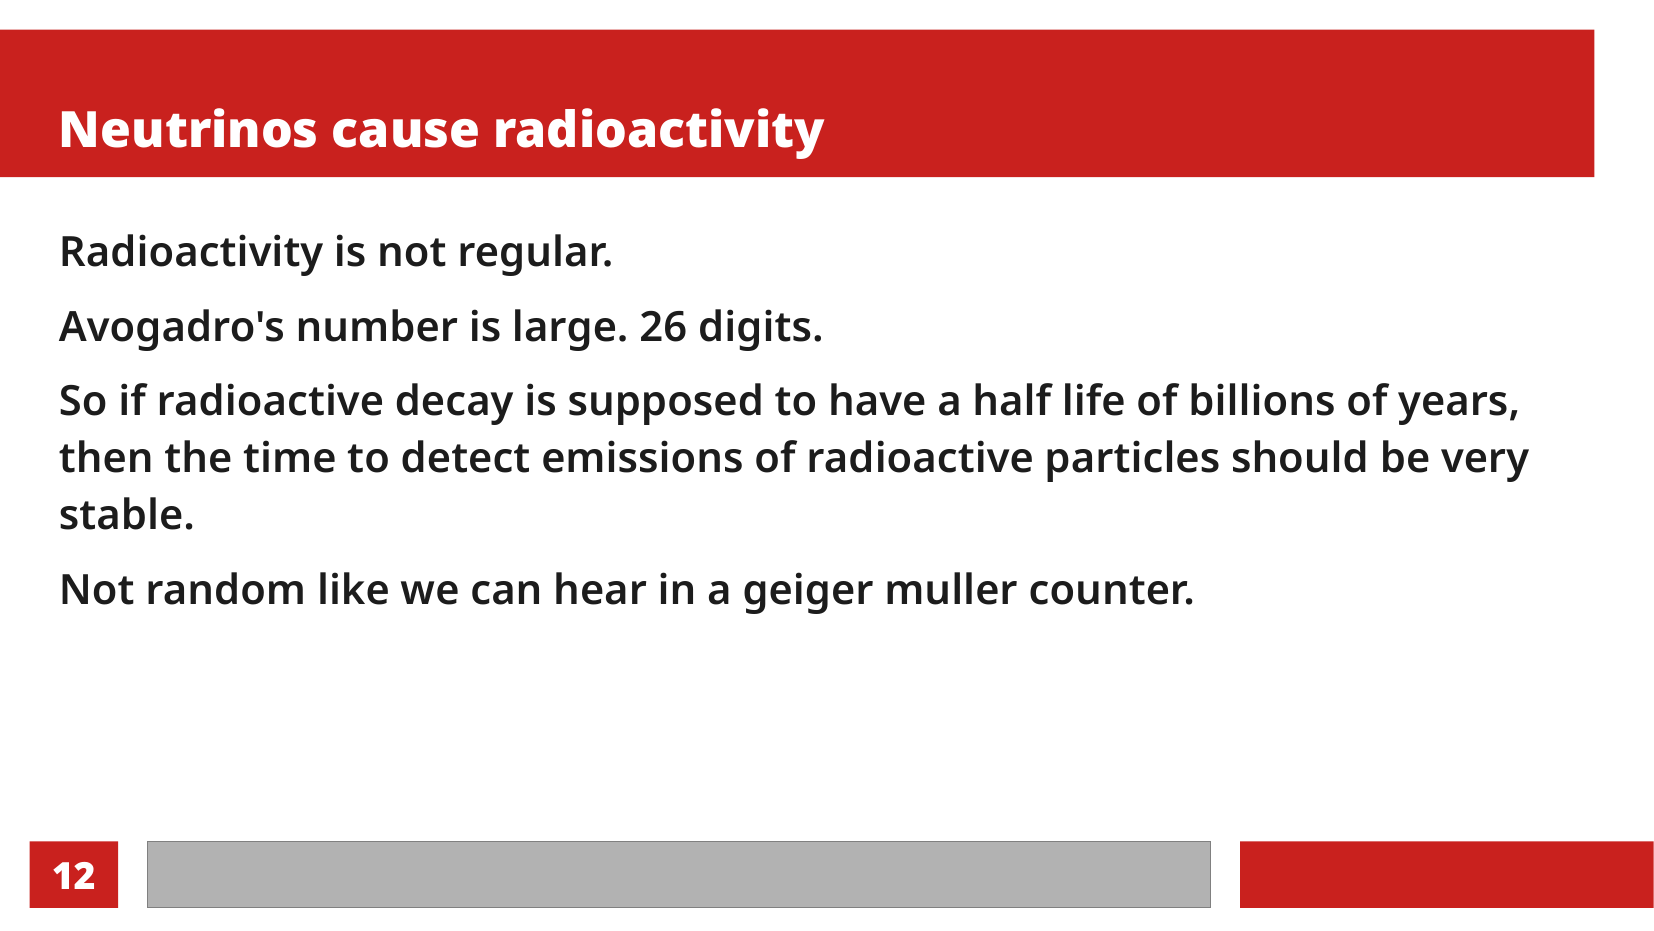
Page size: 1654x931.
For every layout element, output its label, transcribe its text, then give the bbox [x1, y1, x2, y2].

list Radioactivity is not regular. Avogadro's number is large. 26 digits. So if radioactive decay is supposed to have a half life of billions of years, then the time to detect emissions of radioactive particles should be very stable. Not random like we can hear in a geiger muller counter. [59, 221, 1565, 798]
title Neutrinos cause radioactivity [59, 44, 1595, 163]
